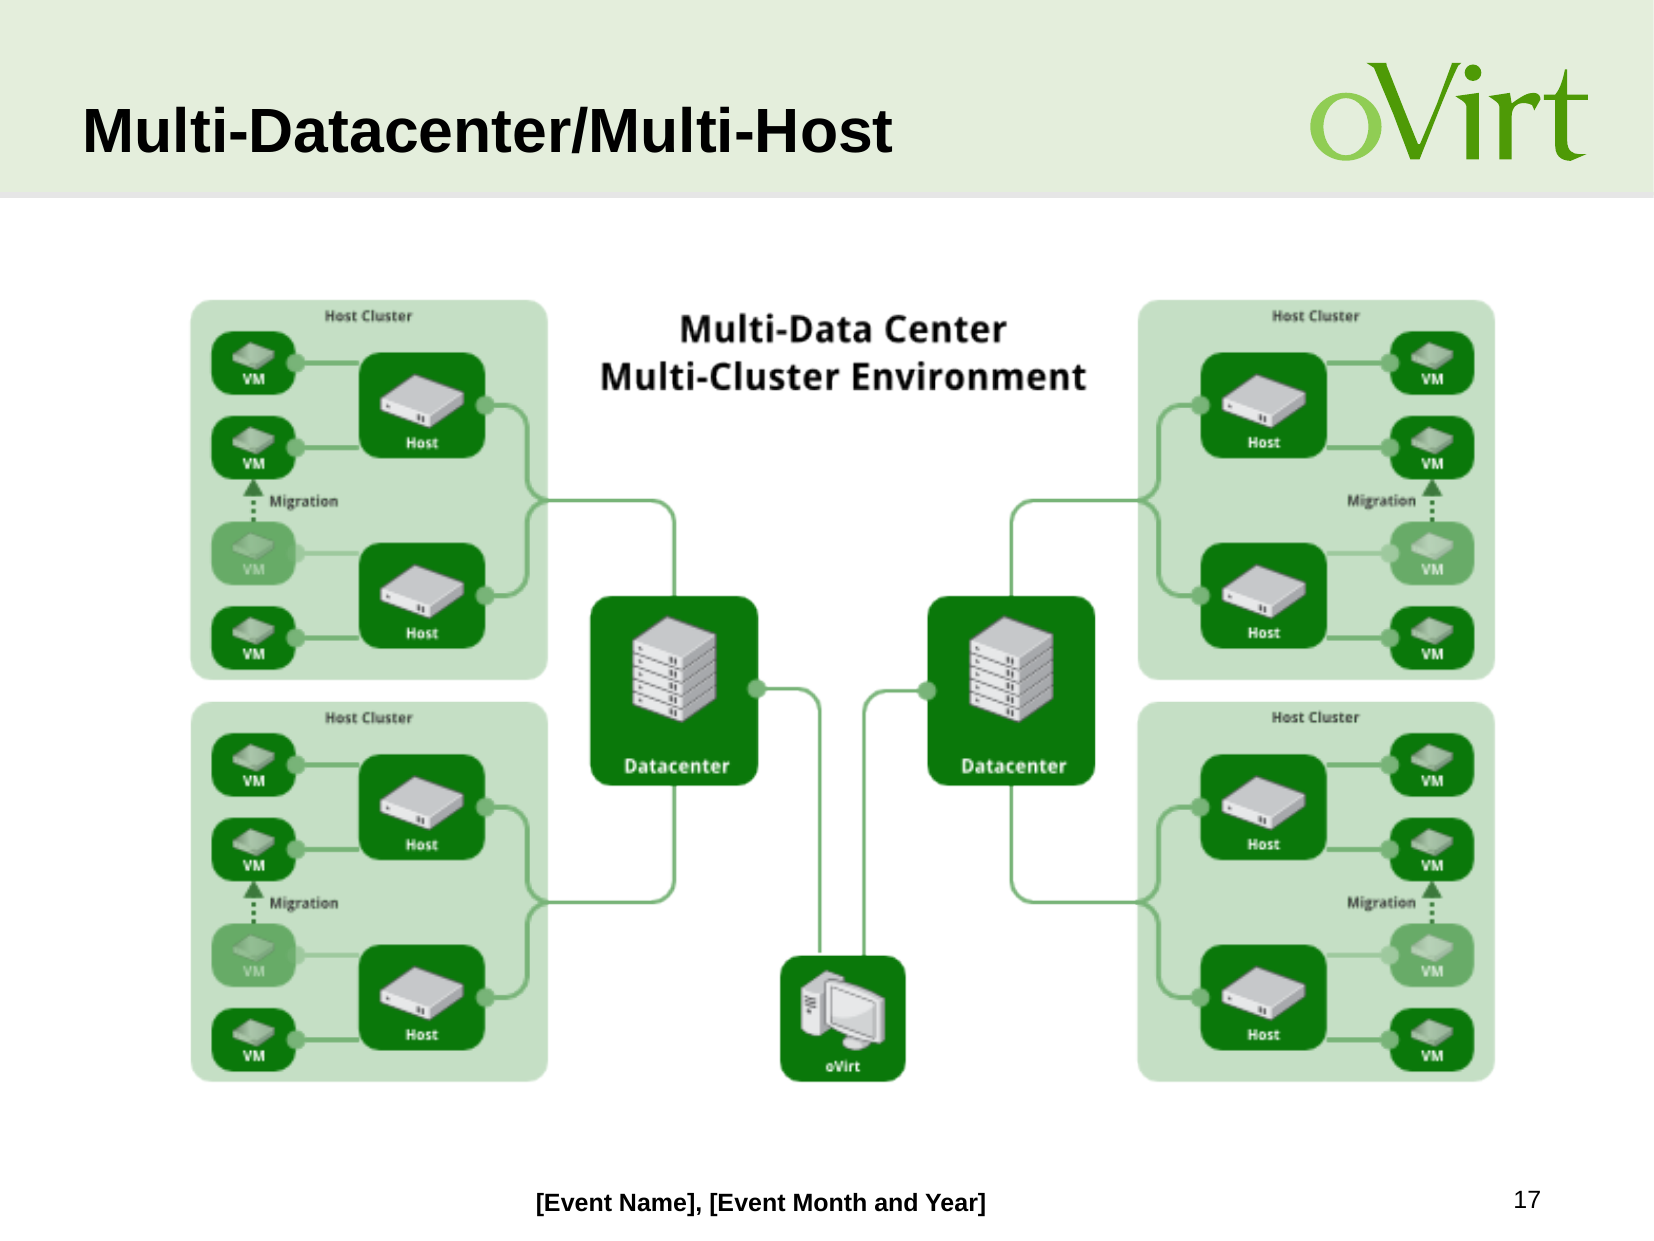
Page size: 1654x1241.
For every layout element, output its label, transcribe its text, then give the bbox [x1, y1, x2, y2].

picture [149, 279, 1538, 1126]
title Multi-Datacenter/Multi-Host [82, 37, 1571, 226]
